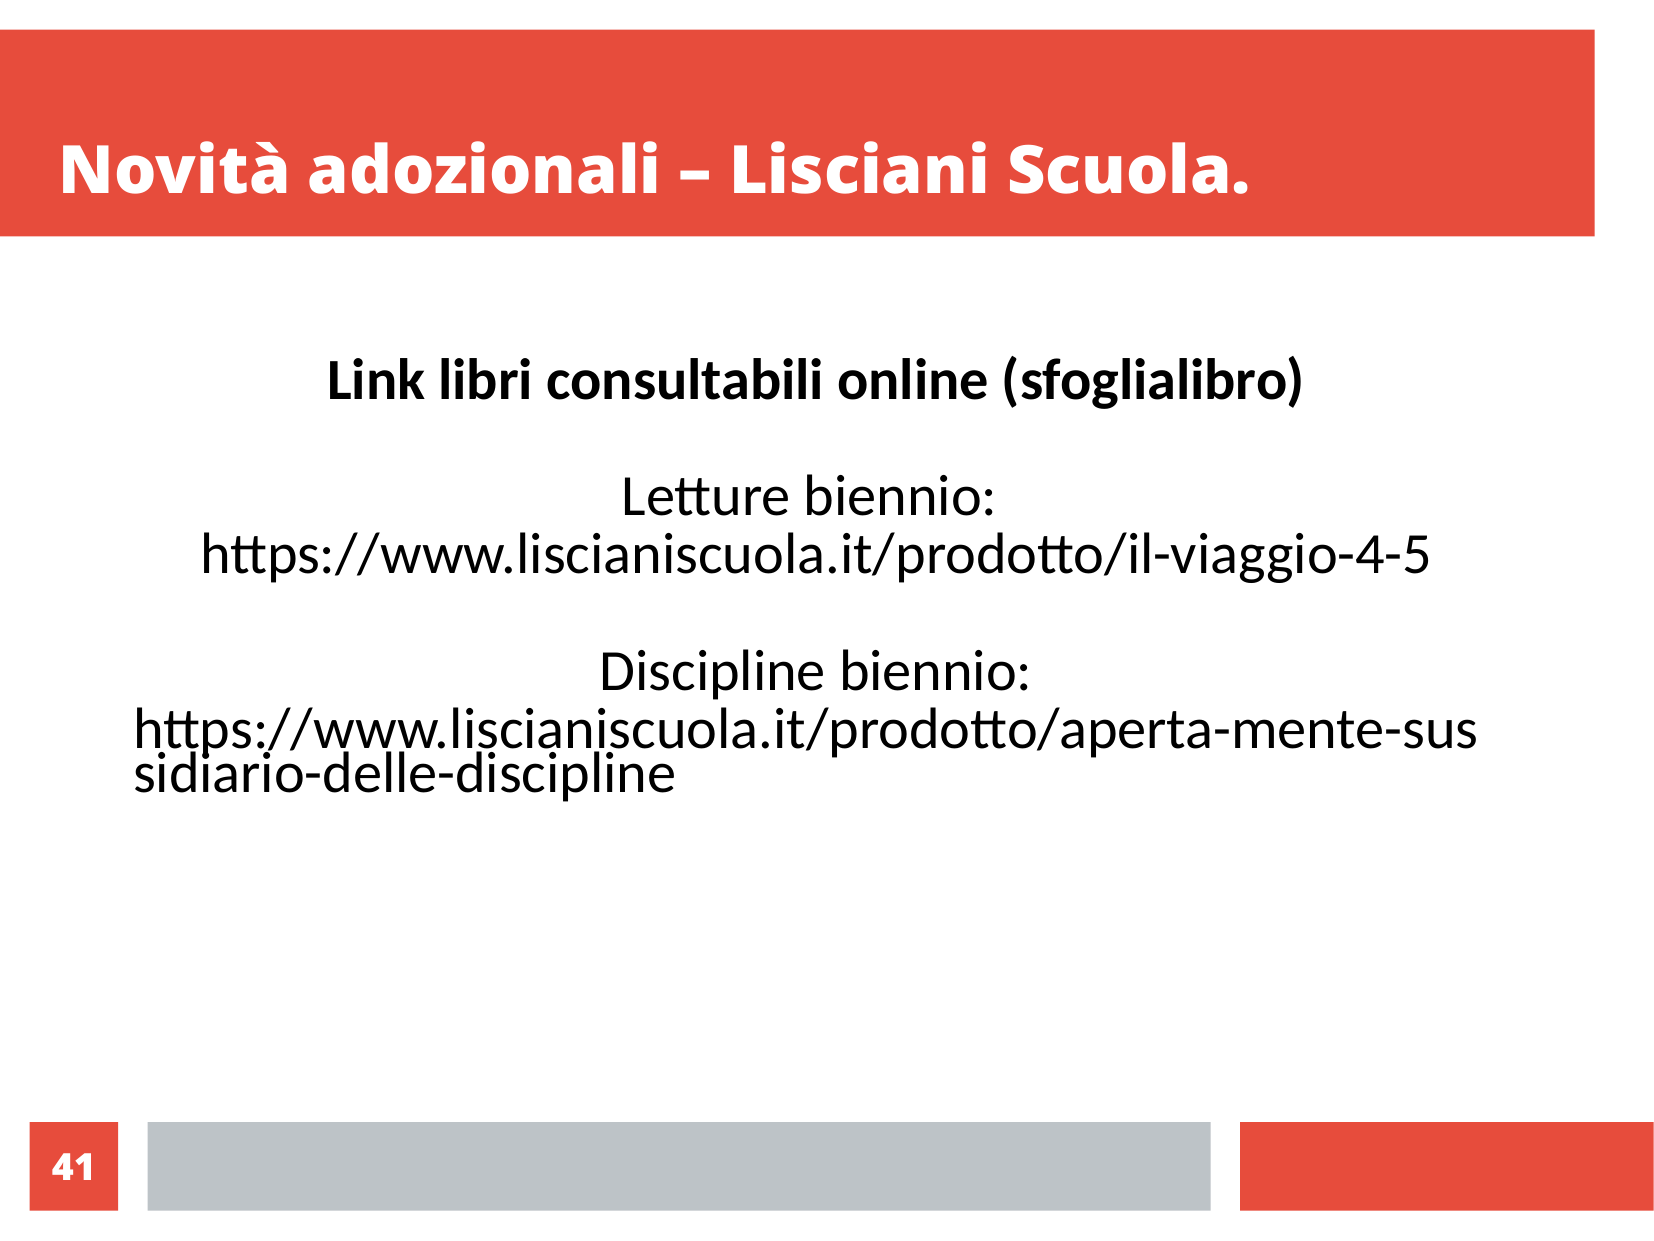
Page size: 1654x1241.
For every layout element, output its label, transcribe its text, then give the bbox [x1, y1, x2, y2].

title Novità adozionali – Lisciani Scuola. [59, 59, 1595, 207]
text_box <numero> [29, 1122, 119, 1211]
text_box Link libri consultabili online (sfoglialibro) Letture biennio: https://www.liscianiscuola.it/prodotto/il-viaggio-4-5 Discipline biennio: https://www.liscianiscuola.it/prodotto/aperta-mente-sussidiario-delle-discipline [118, 347, 1515, 1141]
